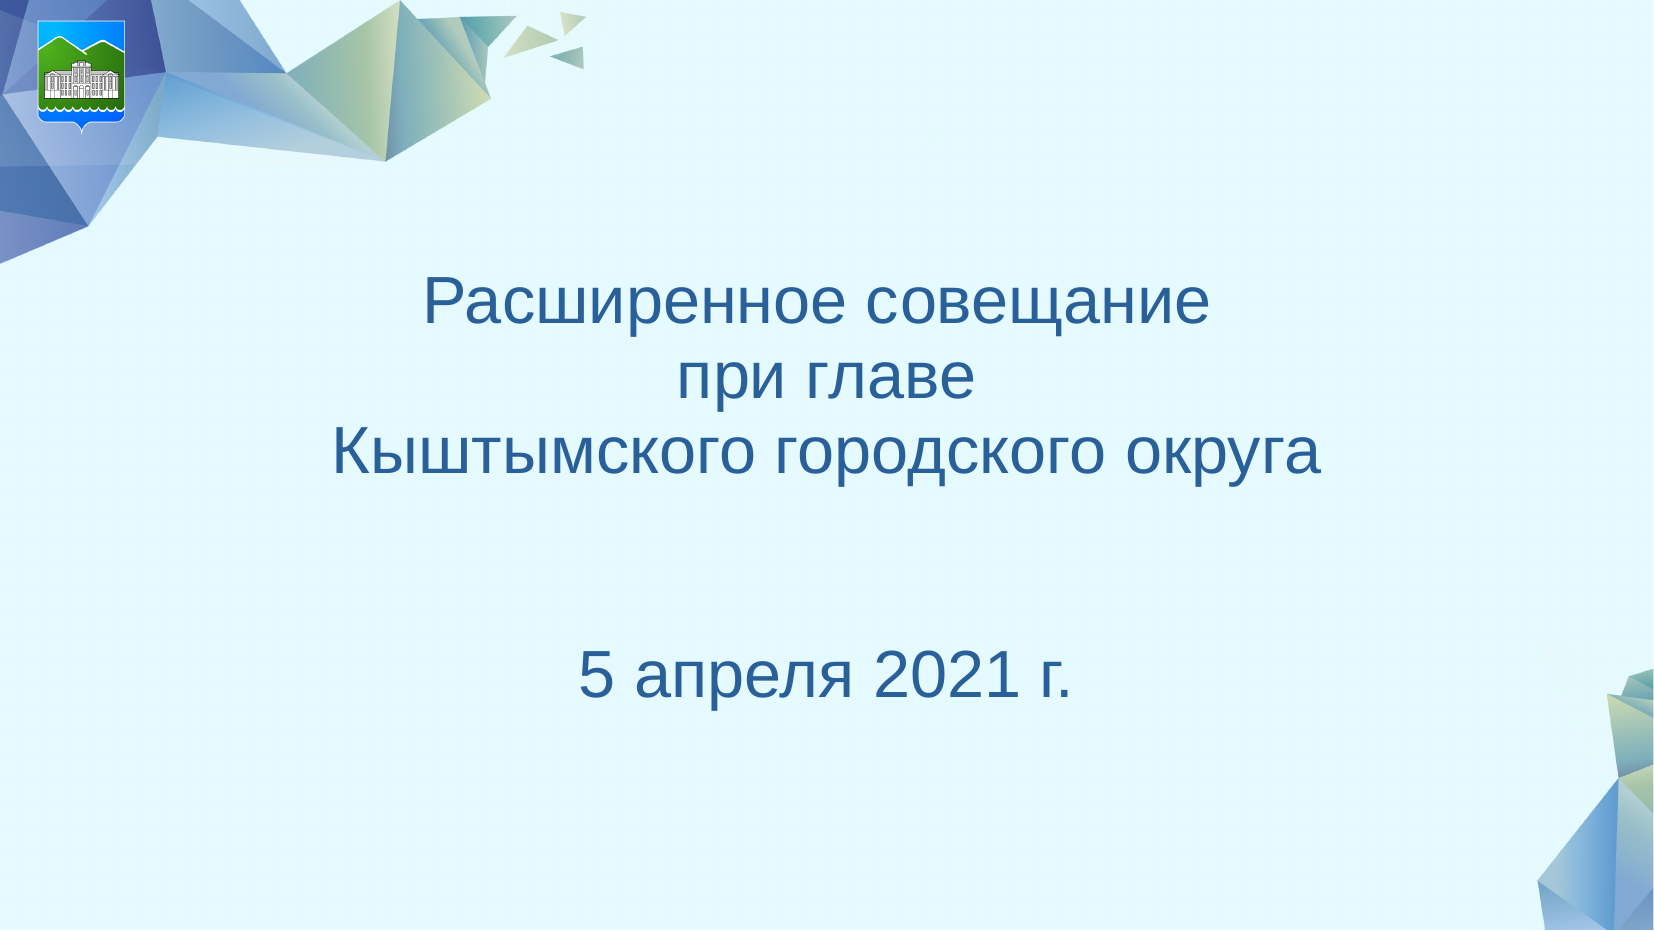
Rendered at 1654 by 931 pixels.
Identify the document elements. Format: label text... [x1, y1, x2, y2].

picture [0, 0, 1654, 931]
subtitle Расширенное совещание при главе Кыштымского городского округа 5 апреля 2021 г. [82, 217, 1571, 758]
